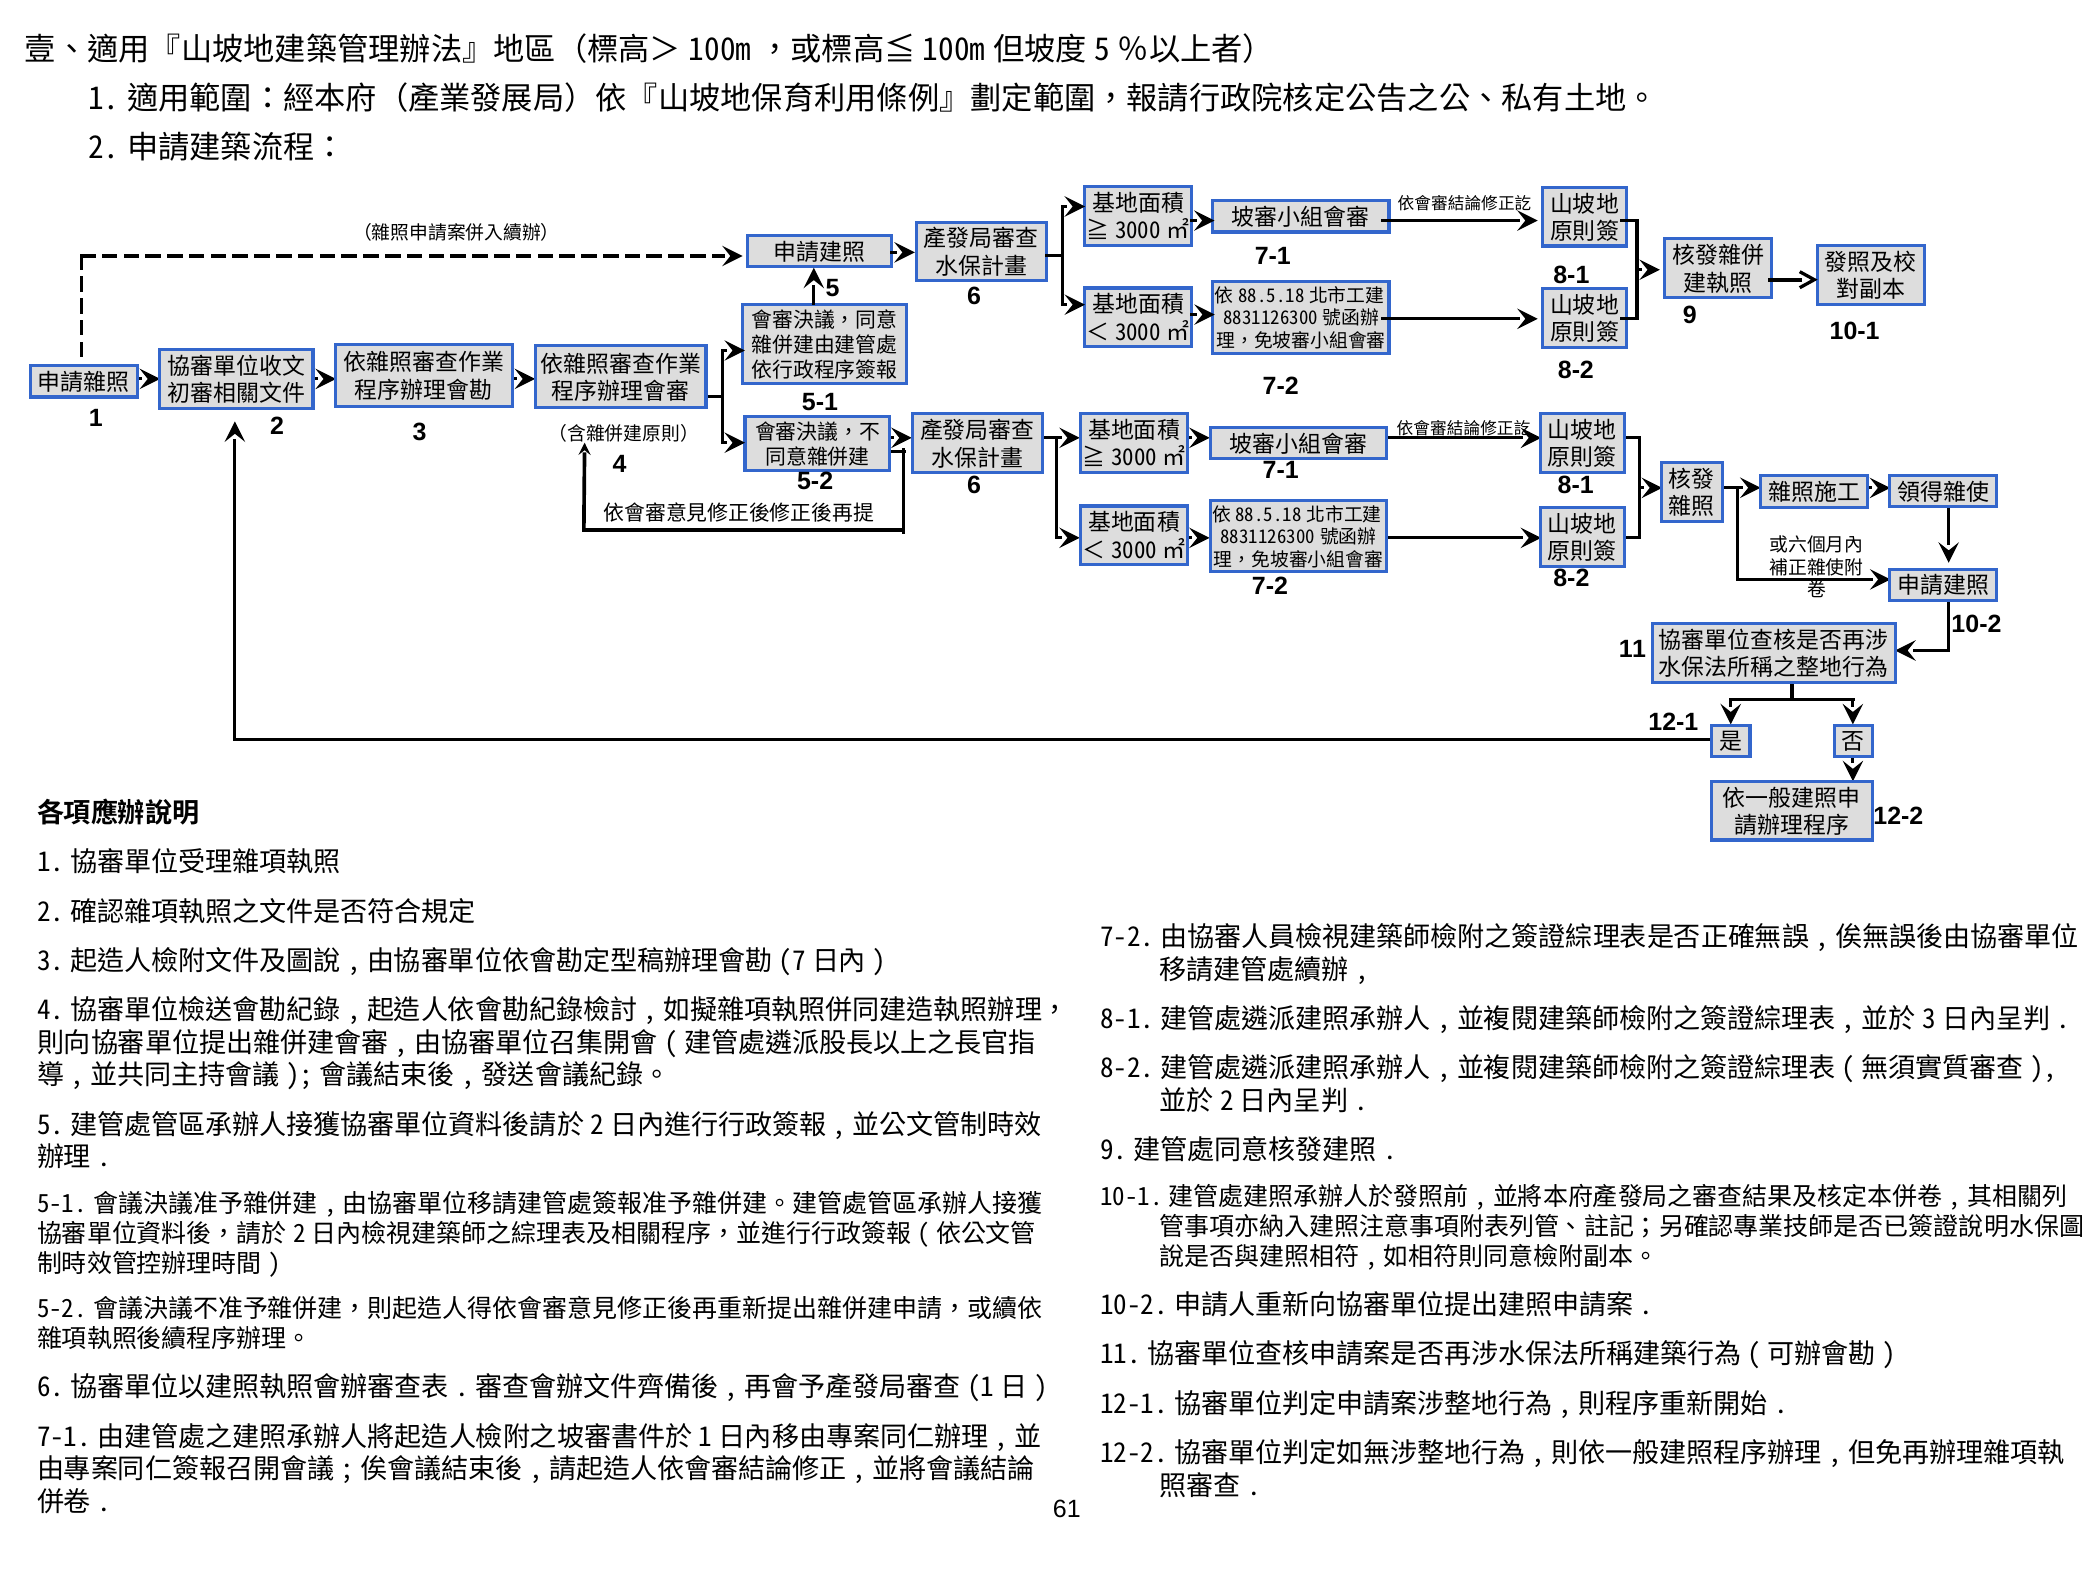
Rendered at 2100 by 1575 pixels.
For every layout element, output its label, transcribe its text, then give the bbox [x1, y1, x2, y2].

text_box 1 [89, 401, 125, 432]
text_box 依雜照審查作業程序辦理會勘 [335, 344, 513, 407]
text_box 12-1 [1648, 705, 1708, 736]
text_box 依雜照審查作業程序辦理會審 [535, 345, 707, 408]
text_box 核發雜照 [1661, 462, 1723, 522]
text_box 基地面積≧3000㎡ [1084, 186, 1192, 246]
text_box 依一般建照申請辦理程序 [1711, 781, 1873, 841]
text_box 產發局審查水保計畫 [912, 413, 1043, 473]
text_box 山坡地原則簽 [1540, 507, 1625, 567]
text_box 否 [1834, 725, 1873, 757]
text_box 核發雜併建執照 [1664, 238, 1772, 298]
text_box 7-2 [1251, 569, 1311, 600]
text_box 依會審結論修正訖 [1396, 417, 1547, 438]
text_box 基地面積＜3000㎡ [1084, 288, 1192, 347]
text_box 5-2 [797, 464, 857, 492]
text_box 基地面積＜3000㎡ [1080, 505, 1188, 565]
text_box 基地面積≧3000㎡ [1080, 413, 1188, 473]
text_box 8-1 [1553, 258, 1613, 289]
text_box 7-1 [1262, 453, 1322, 484]
text_box 依會審意見修正後修正後再提 [589, 492, 897, 533]
text_box 或六個月內補正雜使附卷 [1760, 533, 1873, 601]
text_box 雜照施工 [1760, 475, 1868, 508]
text_box 8-1 [1557, 468, 1617, 499]
text_box 7-2 [1262, 369, 1322, 400]
text_box 8-2 [1557, 353, 1618, 384]
text_box 10-1 [1829, 315, 1889, 346]
text_box 61 [1038, 1484, 1121, 1530]
text_box 壹、適用『山坡地建築管理辦法』地區（標高＞100m，或標高≦100m但坡度5％以上者） 1.適用範圍：經本府（產業發展局）依『山坡地保育利用條例』劃定範圍，報請行政院核定公告之公、私有土地。 2.申請建築流程： [15, 24, 1848, 170]
text_box 9 [1683, 314, 1692, 321]
text_box 會審決議，同意雜併建由建管處依行政程序簽報 [742, 304, 907, 384]
text_box 依會審結論修正訖 [1397, 193, 1542, 214]
text_box 坡審小組會審 [1210, 427, 1387, 459]
text_box 協審單位收文初審相關文件 [159, 349, 314, 409]
text_box 各項應辦說明 1.協審單位受理雜項執照 2.確認雜項執照之文件是否符合規定 3.起造人檢附文件及圖說,由協審單位依會勘定型稿辦理會勘(7日內) 4.協審單位檢送會勘紀錄,起造人依會勘紀錄檢討,如擬雜項執照併同建造執照辦理，則向協審單位提出雜併建會審,由協審單位召集開會(建管處遴派股長以上之長官指導,並共同主持會議);會議結束後,發送會議紀錄。 5.建管處管區承辦人接獲協審單位資料後請於2日內進行行政簽報,並公文管制時效辦理. 5-1.會議決議准予雜併建,由協審單位移請建管處簽報准予雜併建。建管處管區承辦人接獲協審單位資料後，請於2日內檢視建築師之綜理表及相關程序，並進行行政簽報(依公文管制時效管控辦理時間) 5-2.會議決議不准予雜併建，則起造人得依會審意見修正後再重新提出雜併建申請，或續依雜項執照後續程序辦理。 6.協審單位以建照執照會辦審查表.審查會辦文件齊備後,再會予產發局審查(1日) 7-1.由建管處之建照承辦人將起造人檢附之坡審書件於1日內移由專案同仁辦理,並由專案同仁簽報召開會議;俟會議結束後,請起造人依會審結論修正,並將會議結論併卷. [22, 787, 1074, 1525]
text_box （雜照申請案併入續辦） [353, 220, 567, 244]
text_box 5 [825, 271, 885, 302]
text_box 8-2 [1553, 561, 1613, 592]
text_box 山坡地原則簽 [1542, 288, 1627, 348]
text_box 依88.5.18北市工建8831126300號函辦理，免坡審小組會審 [1210, 500, 1387, 572]
text_box 申請建照 [747, 235, 892, 267]
text_box 2 [270, 409, 306, 440]
text_box 申請雜照 [30, 365, 138, 397]
text_box 7-2.由協審人員檢視建築師檢附之簽證綜理表是否正確無誤,俟無誤後由協審單位移請建管處續辦, 8-1.建管處遴派建照承辦人,並複閱建築師檢附之簽證綜理表,並於3日內呈判. 8-2.建管處遴派建照承辦人,並複閱建築師檢附之簽證綜理表(無須實質審查),並於2日內呈判. 9.建管處同意核發建照. 10-1.建管處建照承辦人於發照前,並將本府產發局之審查結果及核定本併卷,其相關列管事項亦納入建照注意事項附表列管、註記；另確認專業技師是否已簽證說明水保圖說是否與建照相符,如相符則同意檢附副本。 10-2.申請人重新向協審單位提出建照申請案. 11.協審單位查核申請案是否再涉水保法所稱建築行為(可辦會勘) 12-1.協審單位判定申請案涉整地行為,則程序重新開始. 12-2.協審單位判定如無涉整地行為,則依一般建照程序辦理,但免再辦理雜項執照審查. [1085, 911, 2100, 1509]
text_box 10-2 [1951, 607, 2011, 638]
text_box 11 [1618, 632, 1678, 663]
text_box 申請建照 [1889, 569, 1997, 601]
text_box 是 [1711, 725, 1751, 757]
text_box 坡審小組會審 [1212, 200, 1389, 232]
text_box （含雜併建原則） [548, 421, 704, 444]
text_box 4 [612, 447, 648, 478]
text_box 山坡地原則簽 [1540, 413, 1625, 473]
text_box 領得雜使 [1889, 475, 1997, 507]
text_box 12-2 [1873, 799, 1933, 830]
text_box 5-1 [801, 385, 861, 416]
text_box 6 [967, 468, 1003, 499]
text_box 發照及校對副本 [1817, 245, 1925, 305]
text_box 協審單位查核是否再涉水保法所稱之整地行為 [1652, 623, 1896, 683]
text_box 會審決議，不同意雜併建 [745, 416, 890, 471]
text_box 9 [1683, 298, 1743, 329]
text_box 山坡地原則簽 [1542, 187, 1627, 247]
text_box 產發局審查水保計畫 [916, 222, 1047, 281]
text_box 7-1 [1254, 239, 1315, 270]
text_box 依88.5.18北市工建8831126300號函辦理，免坡審小組會審 [1212, 281, 1389, 354]
text_box 3 [412, 415, 448, 446]
text_box 6 [967, 279, 1003, 310]
